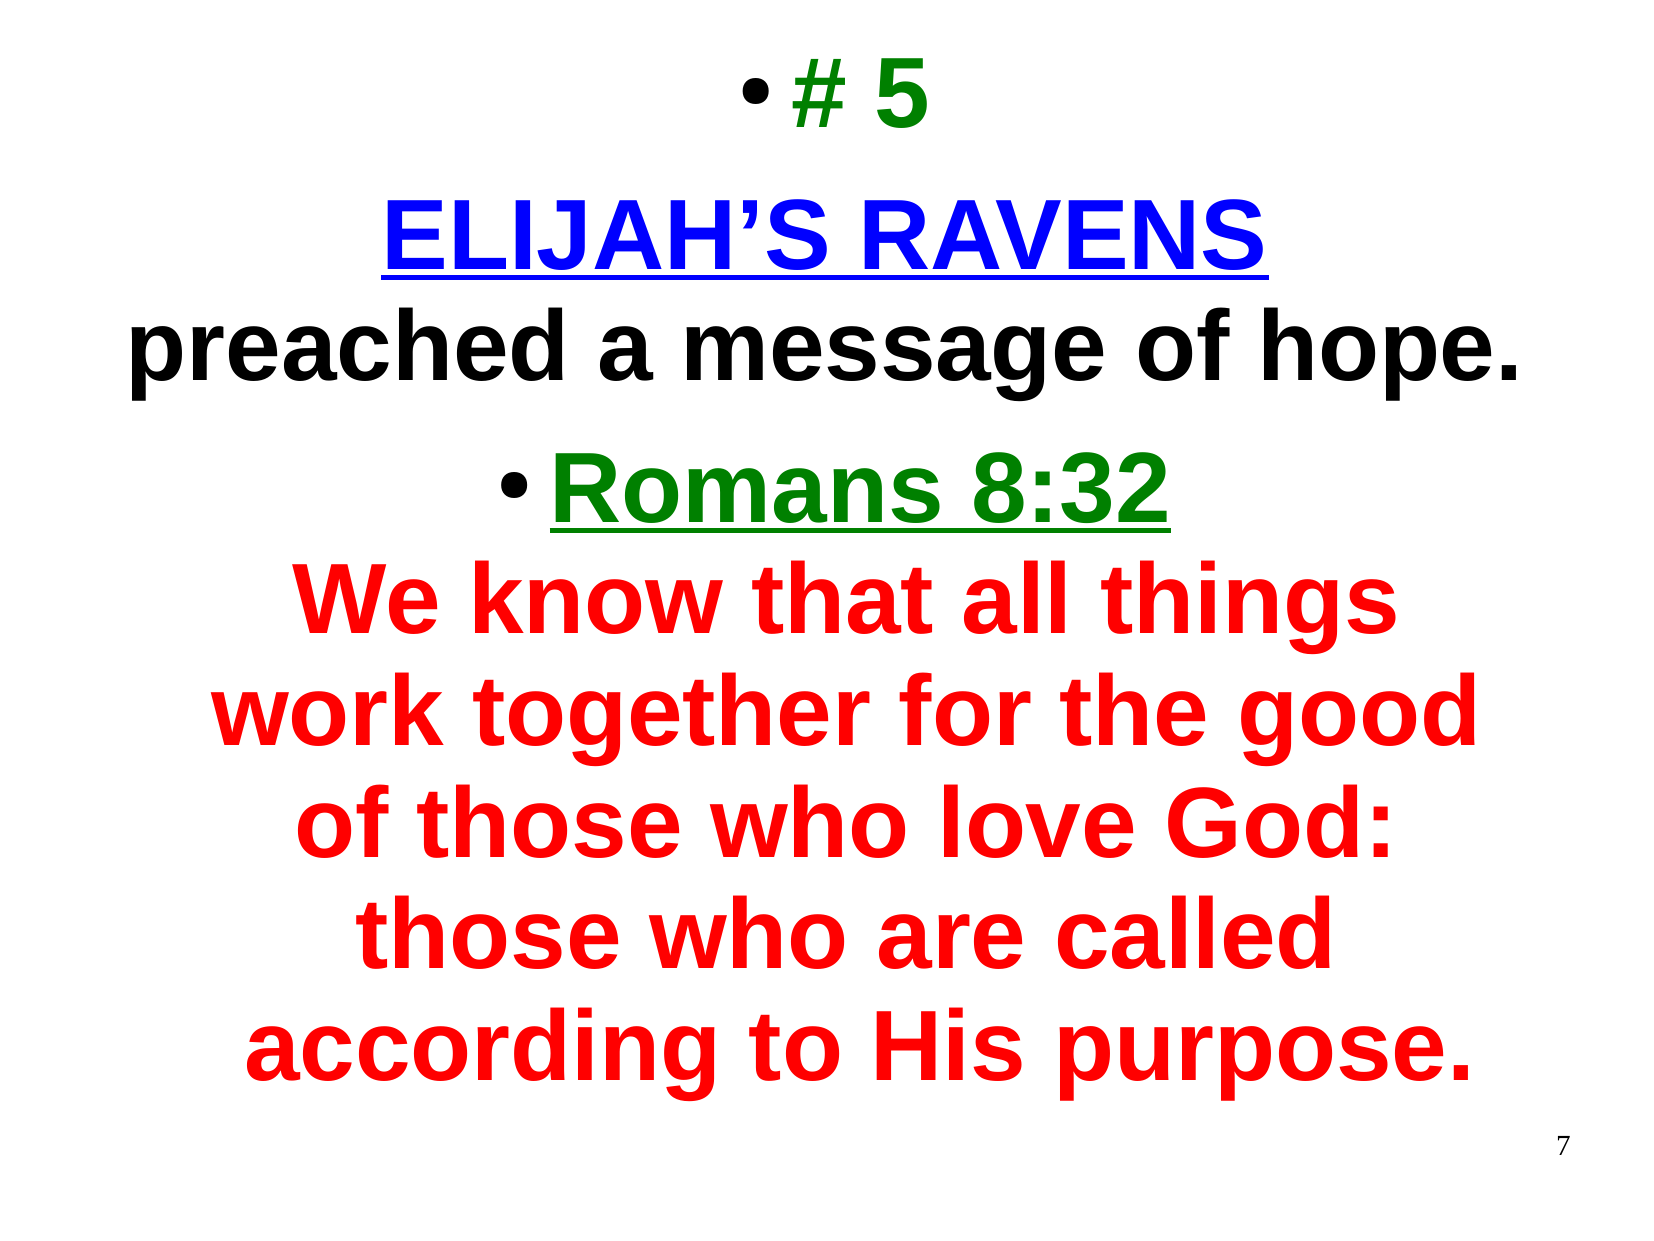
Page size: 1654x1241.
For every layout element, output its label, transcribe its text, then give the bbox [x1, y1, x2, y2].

list # 5 ELIJAH’S RAVENS preached a message of hope. Romans 8:32 We know that all things work together for the good of those who love God: those who are called according to His purpose. [37, 37, 1613, 1201]
